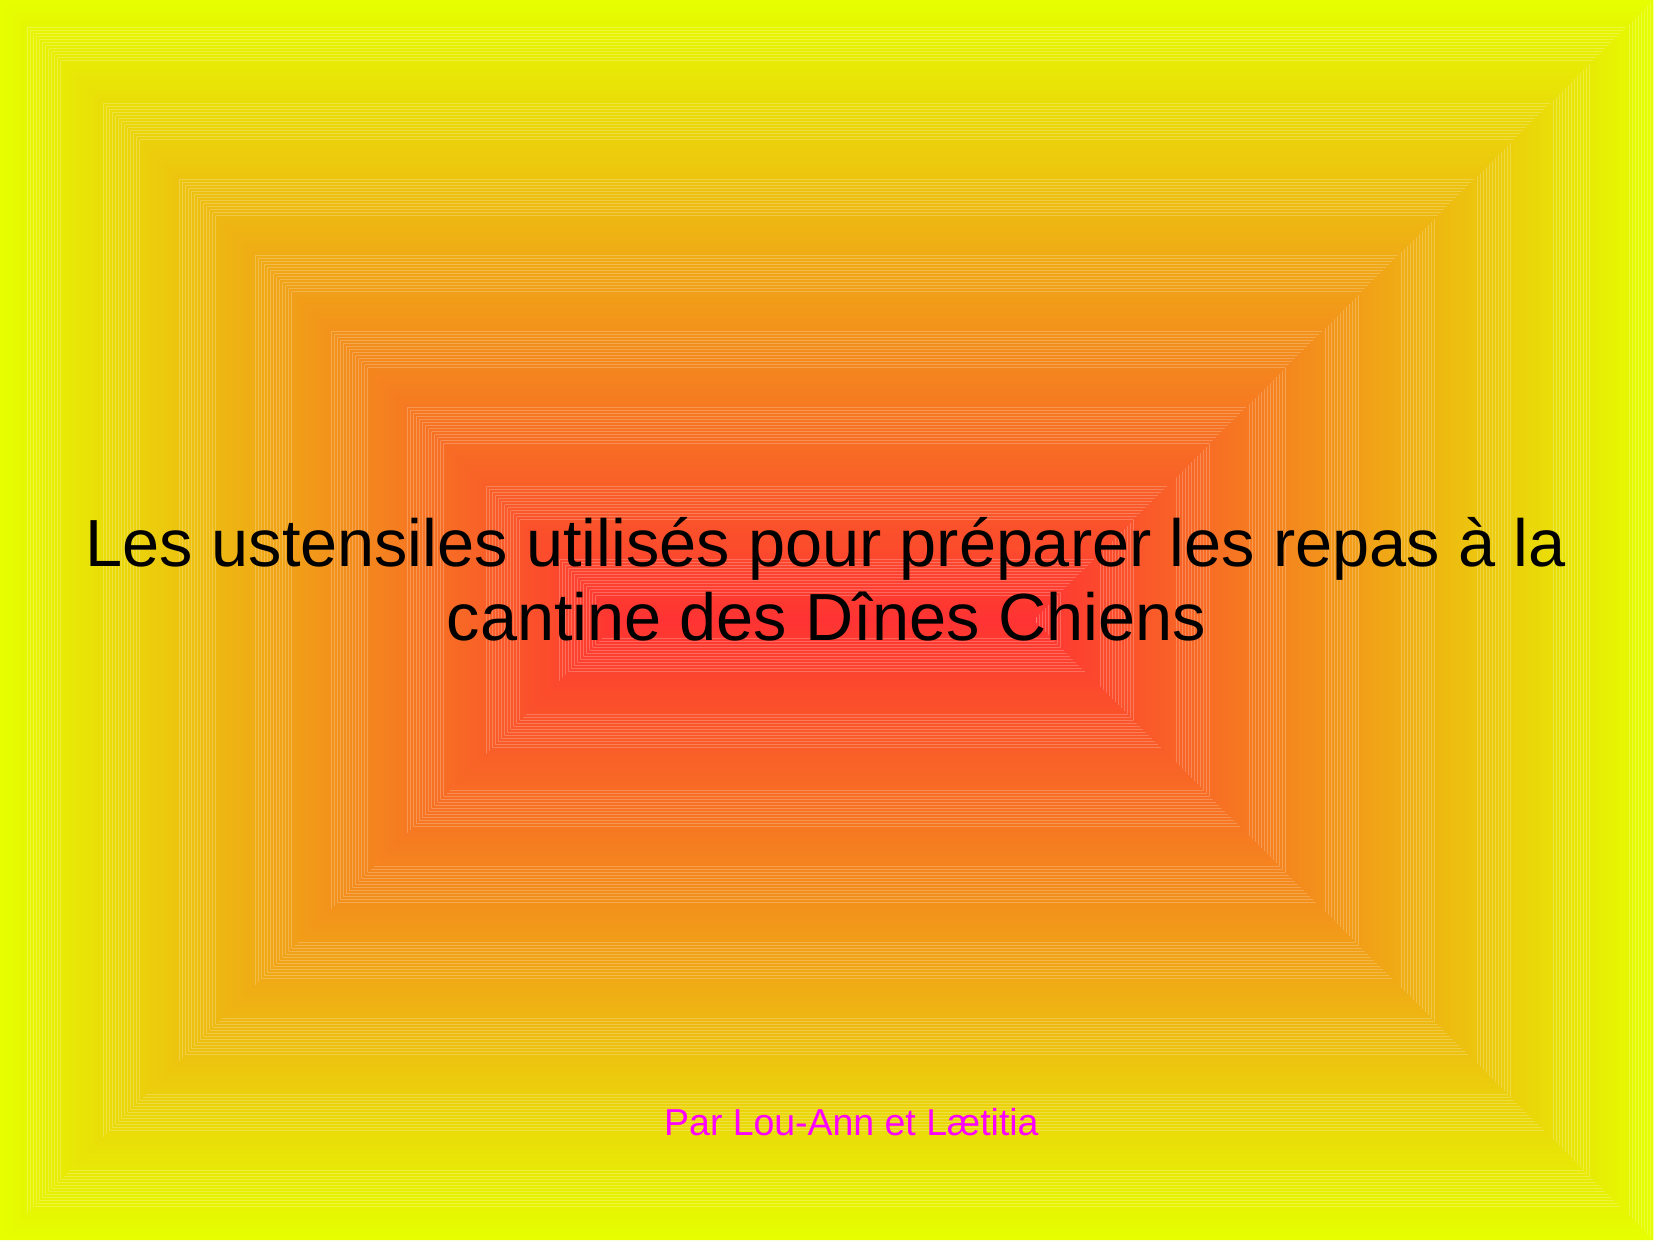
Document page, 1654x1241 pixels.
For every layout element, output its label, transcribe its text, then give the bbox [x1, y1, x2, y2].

text_box Par Lou-Ann et Lætitia [649, 1092, 1122, 1150]
text_box Les ustensiles utilisés pour préparer les repas à la cantine des Dînes Chiens [82, 49, 1571, 1109]
